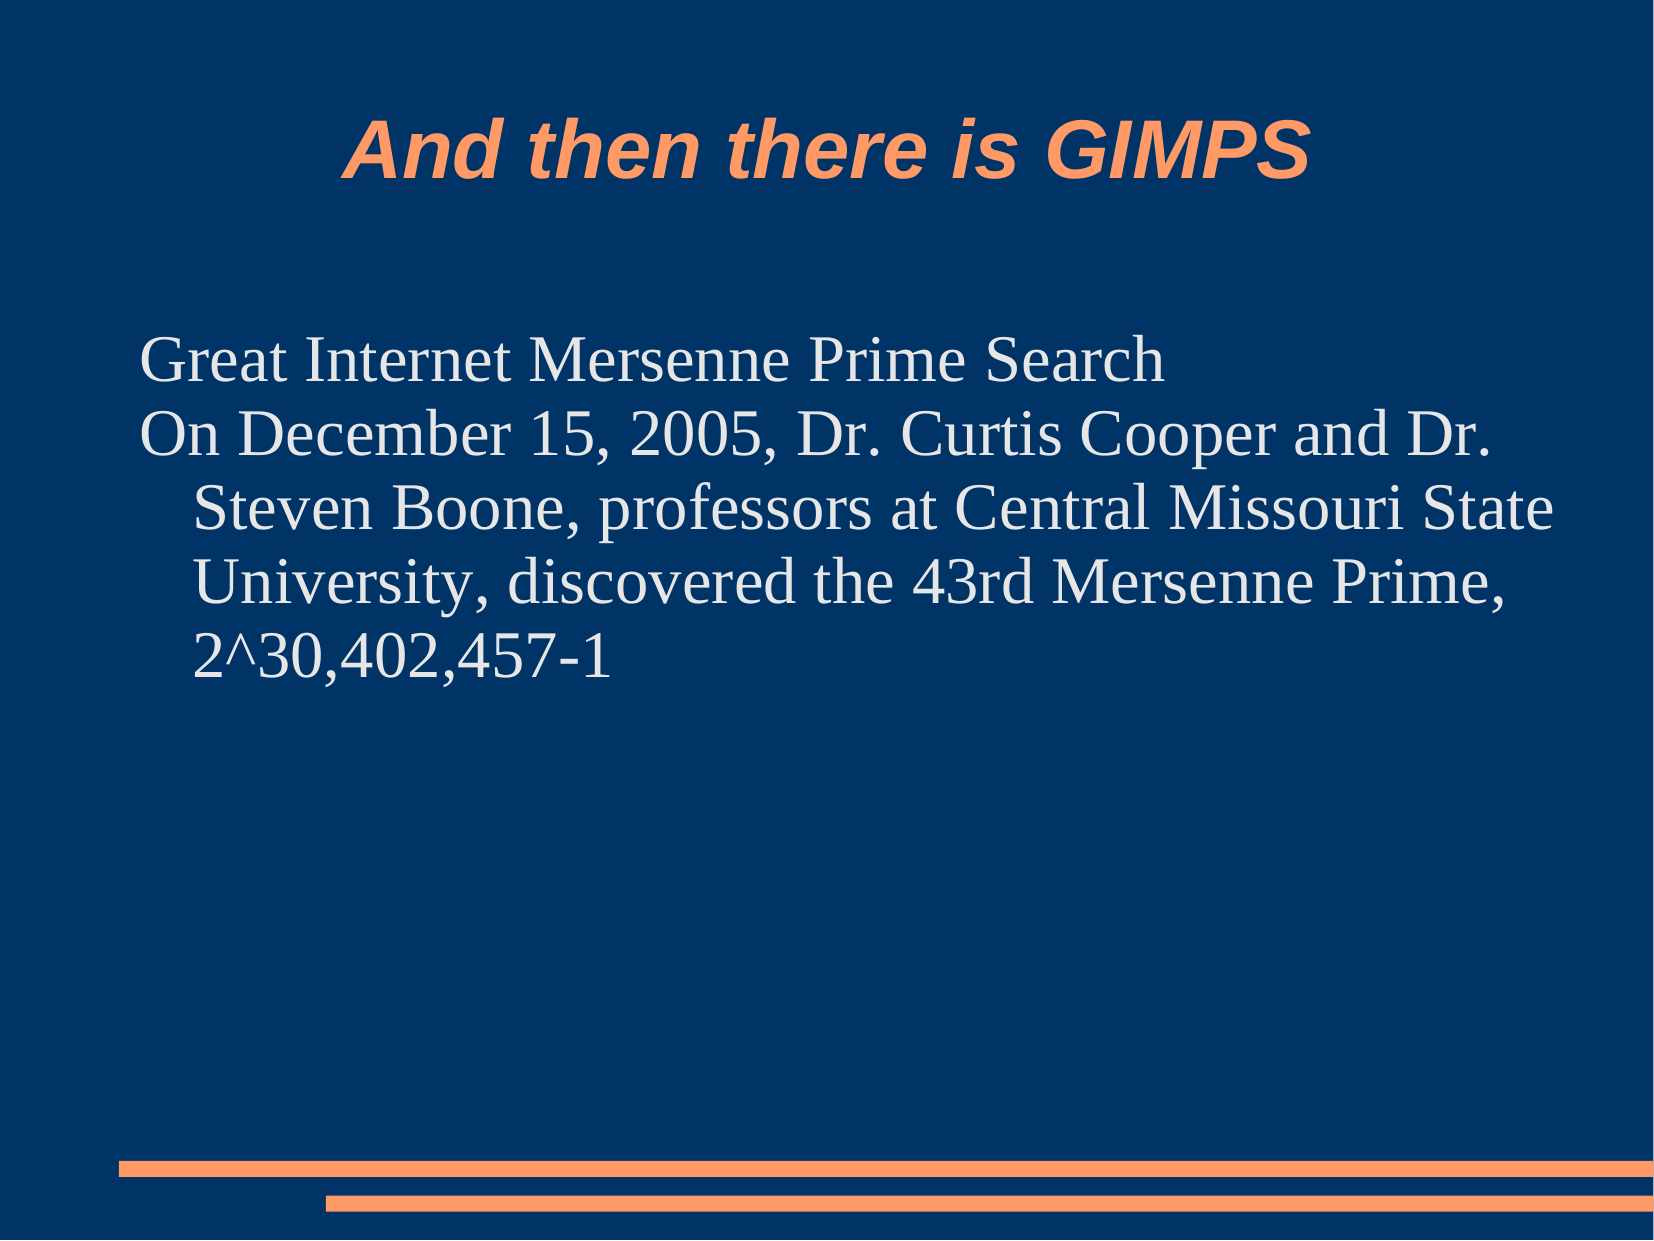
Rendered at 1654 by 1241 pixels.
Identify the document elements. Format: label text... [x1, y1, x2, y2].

list Great Internet Mersenne Prime Search On December 15, 2005, Dr. Curtis Cooper and Dr. Steven Boone, professors at Central Missouri State University, discovered the 43rd Mersenne Prime, 2^30,402,457-1 [121, 322, 1561, 1133]
title And then there is GIMPS [121, 46, 1534, 254]
